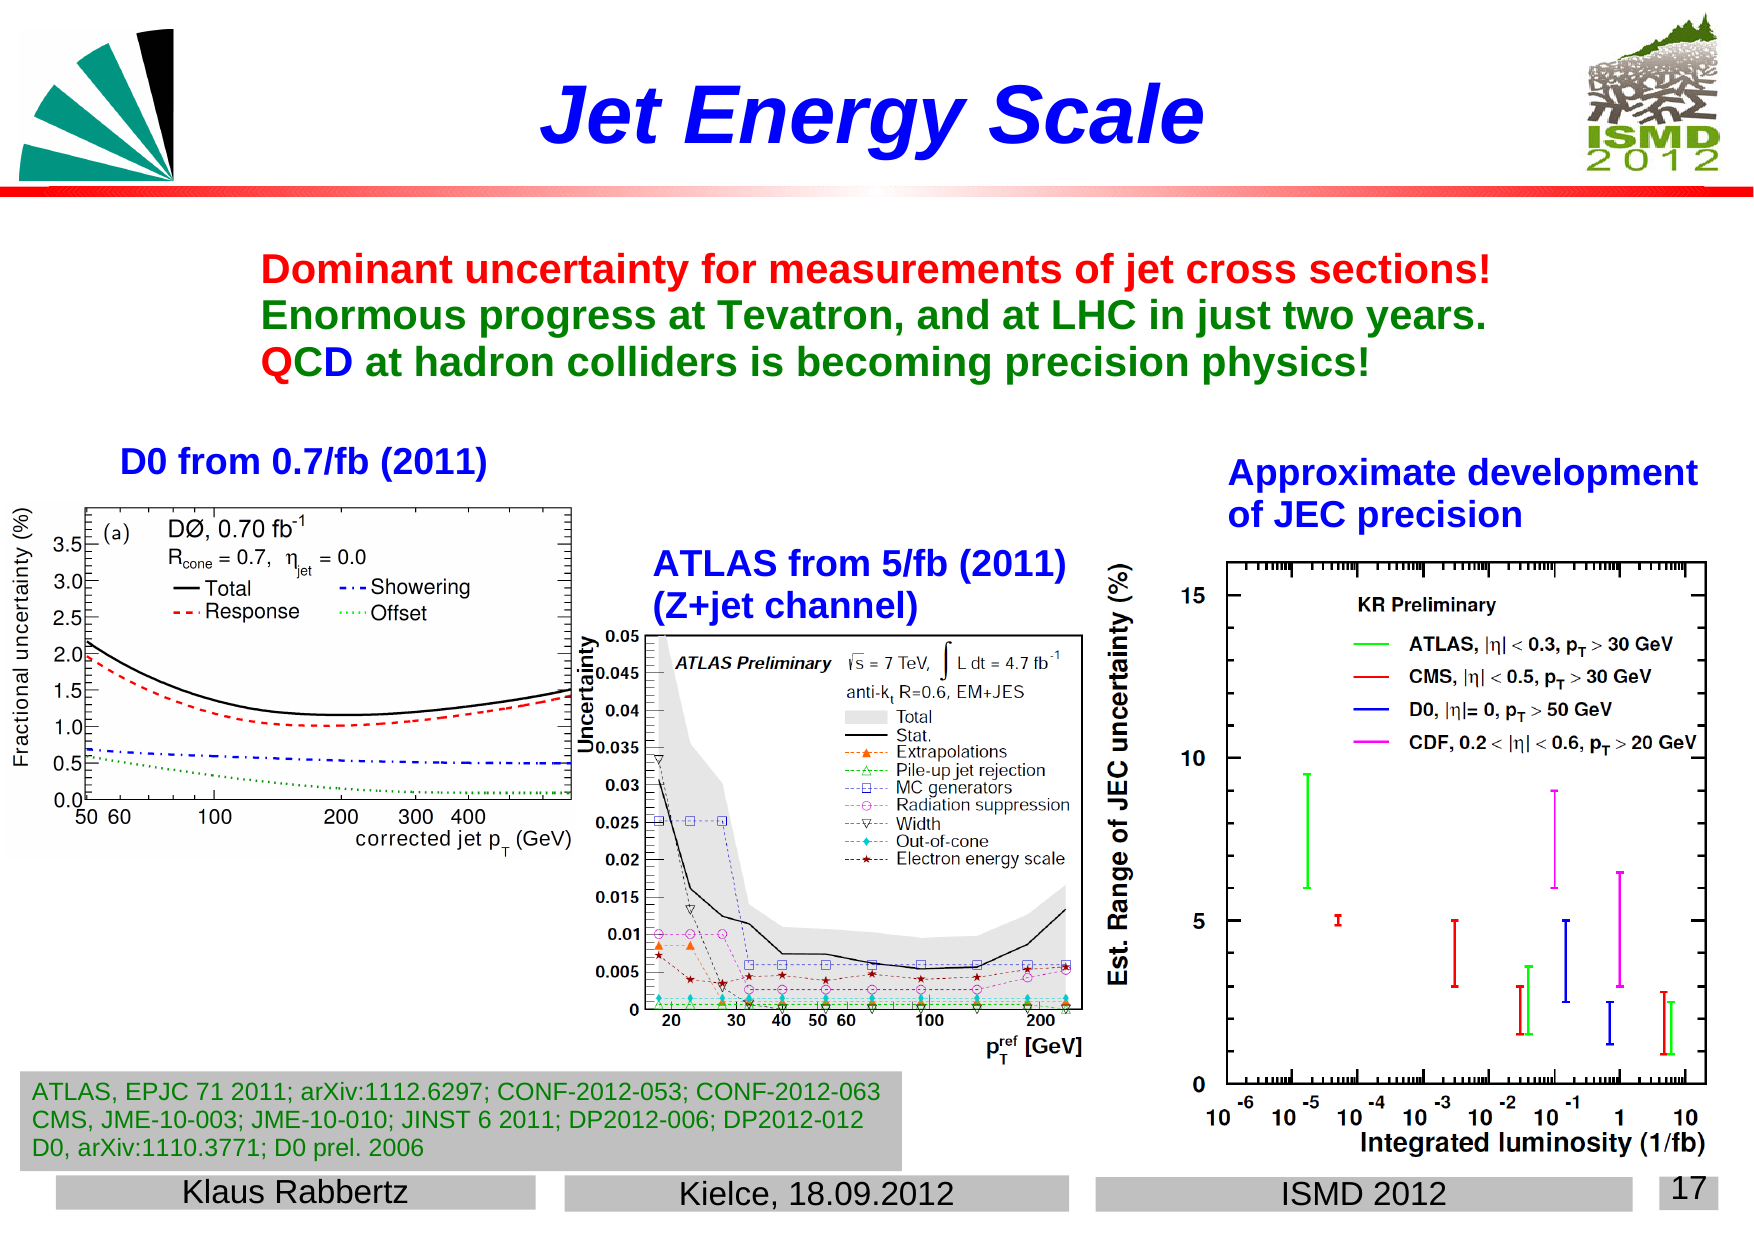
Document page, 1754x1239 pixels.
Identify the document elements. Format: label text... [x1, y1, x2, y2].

text_box D0 from 0.7/fb (2011) [108, 434, 501, 489]
picture [1097, 544, 1727, 1163]
text_box ATLAS from 5/fb (2011) (Z+jet channel) [640, 536, 1078, 626]
picture [19, 29, 174, 183]
text_box Dominant uncertainty for measurements of jet cross sections! Enormous progress at Tevatron, and at LHC in just two years. QCD at hadron colliders is becoming precision physics! [248, 239, 1504, 391]
picture [6, 501, 1093, 1071]
title Jet Energy Scale [220, 22, 1525, 207]
text_box Approximate development of JEC precision [1215, 445, 1709, 542]
text_box ATLAS, EPJC 71 2011; arXiv:1112.6297; CONF-2012-053; CONF-2012-063 CMS, JME-10-003; JME-10-010; JINST 6 2011; DP2012-006; DP2012-012 D0, arXiv:1110.3771; D0 prel. 2006 [20, 1071, 902, 1172]
picture [1579, 5, 1727, 177]
